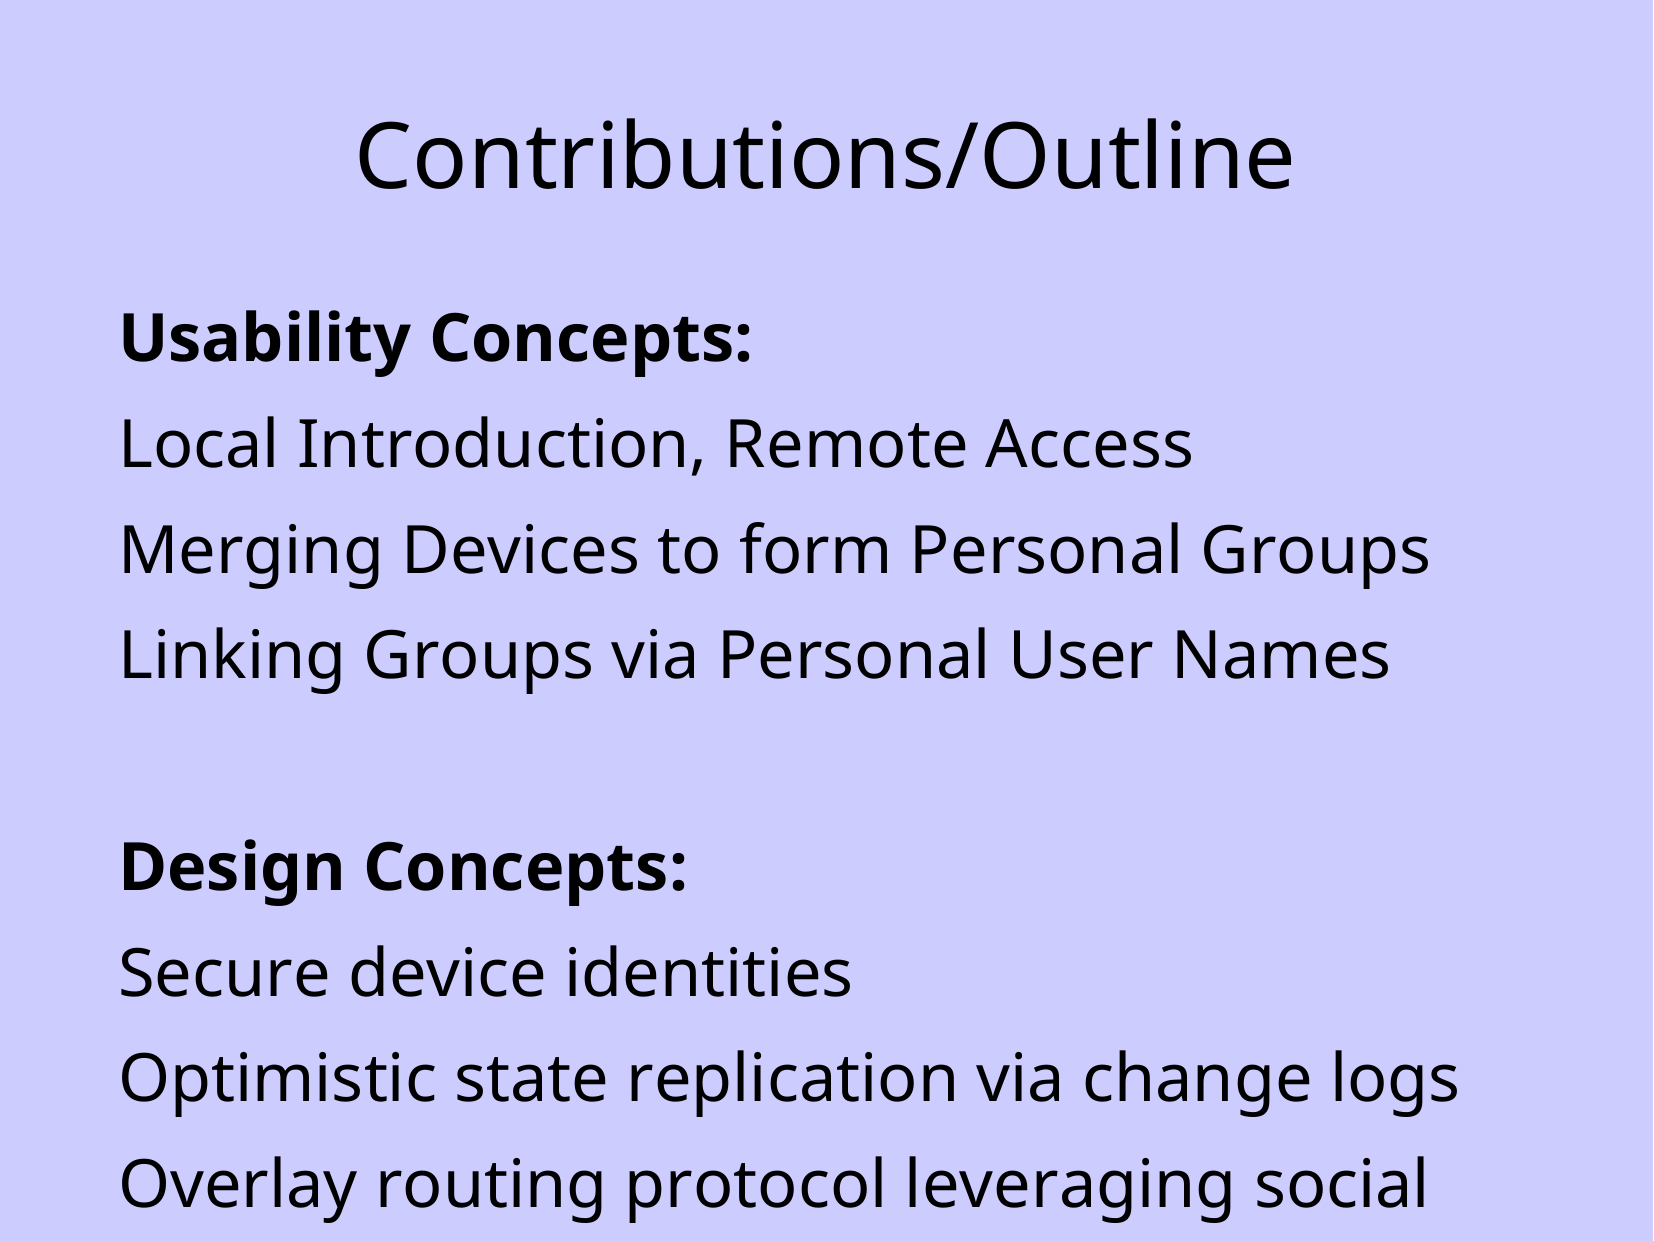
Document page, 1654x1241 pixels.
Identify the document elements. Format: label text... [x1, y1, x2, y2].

list Usability Concepts: Local Introduction, Remote Access Merging Devices to form Personal Groups Linking Groups via Personal User Names Design Concepts: Secure device identities Optimistic state replication via change logs Overlay routing protocol leveraging social links [82, 290, 1571, 1109]
title Contributions/Outline [82, 49, 1571, 257]
